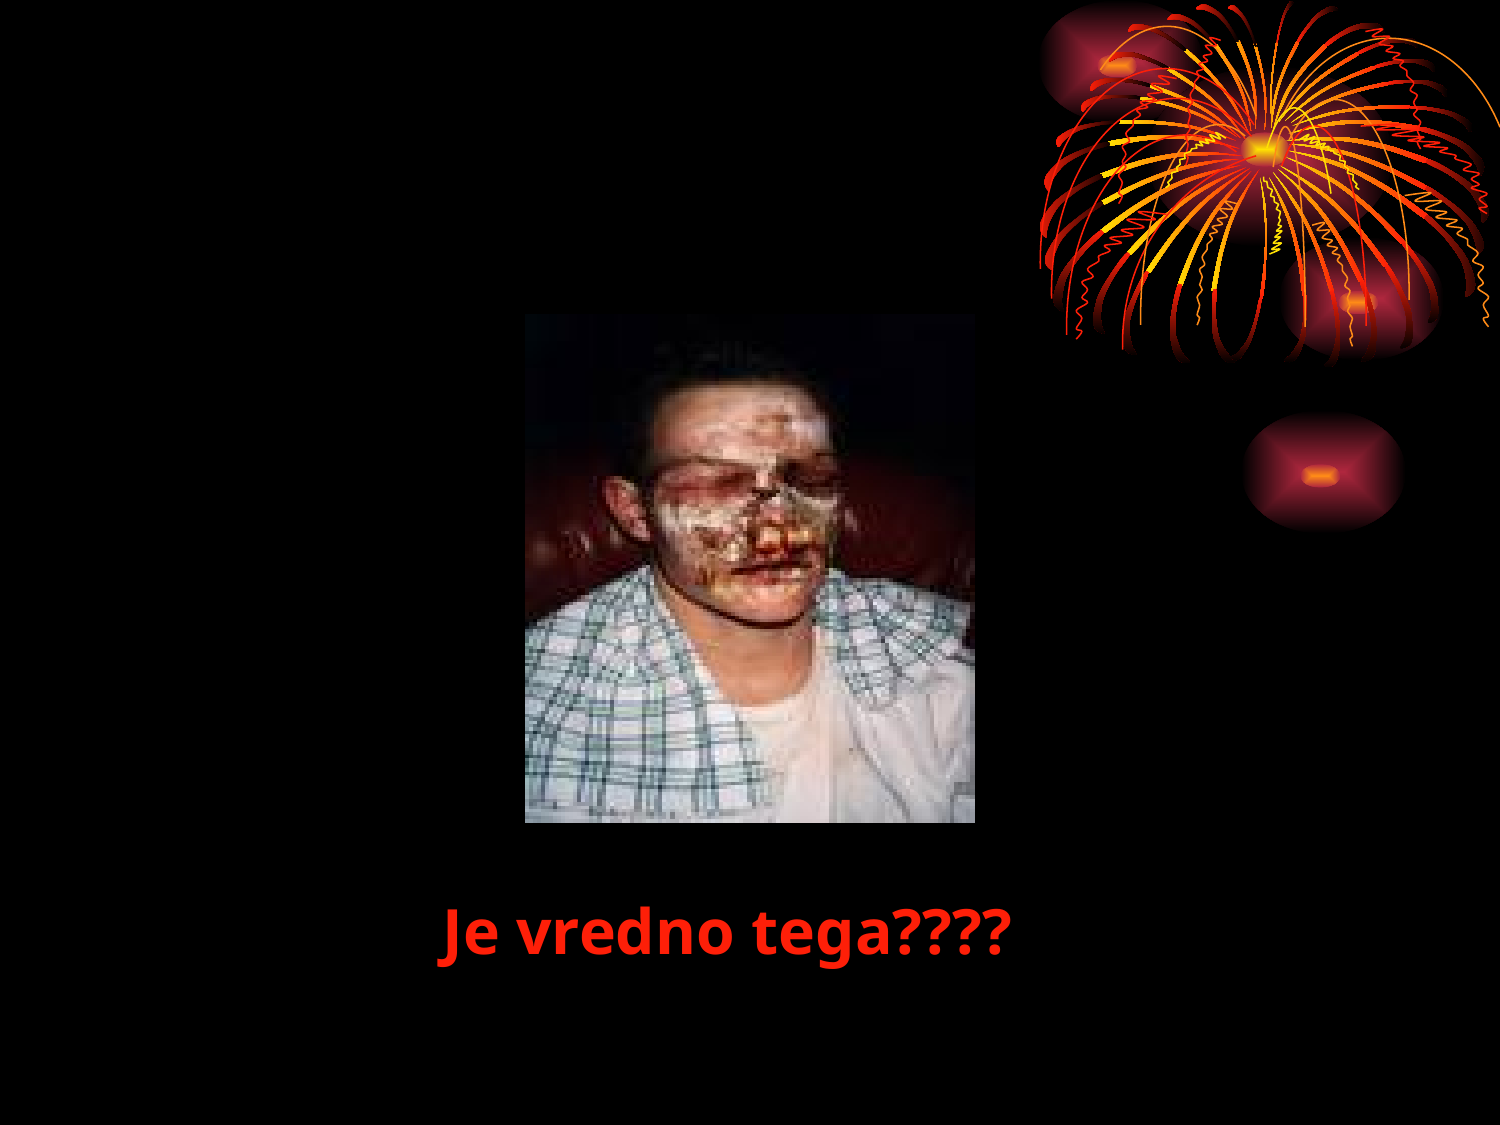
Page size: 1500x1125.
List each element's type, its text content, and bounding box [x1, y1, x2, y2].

picture [525, 314, 975, 823]
text_box Je vredno tega???? [427, 884, 1028, 975]
